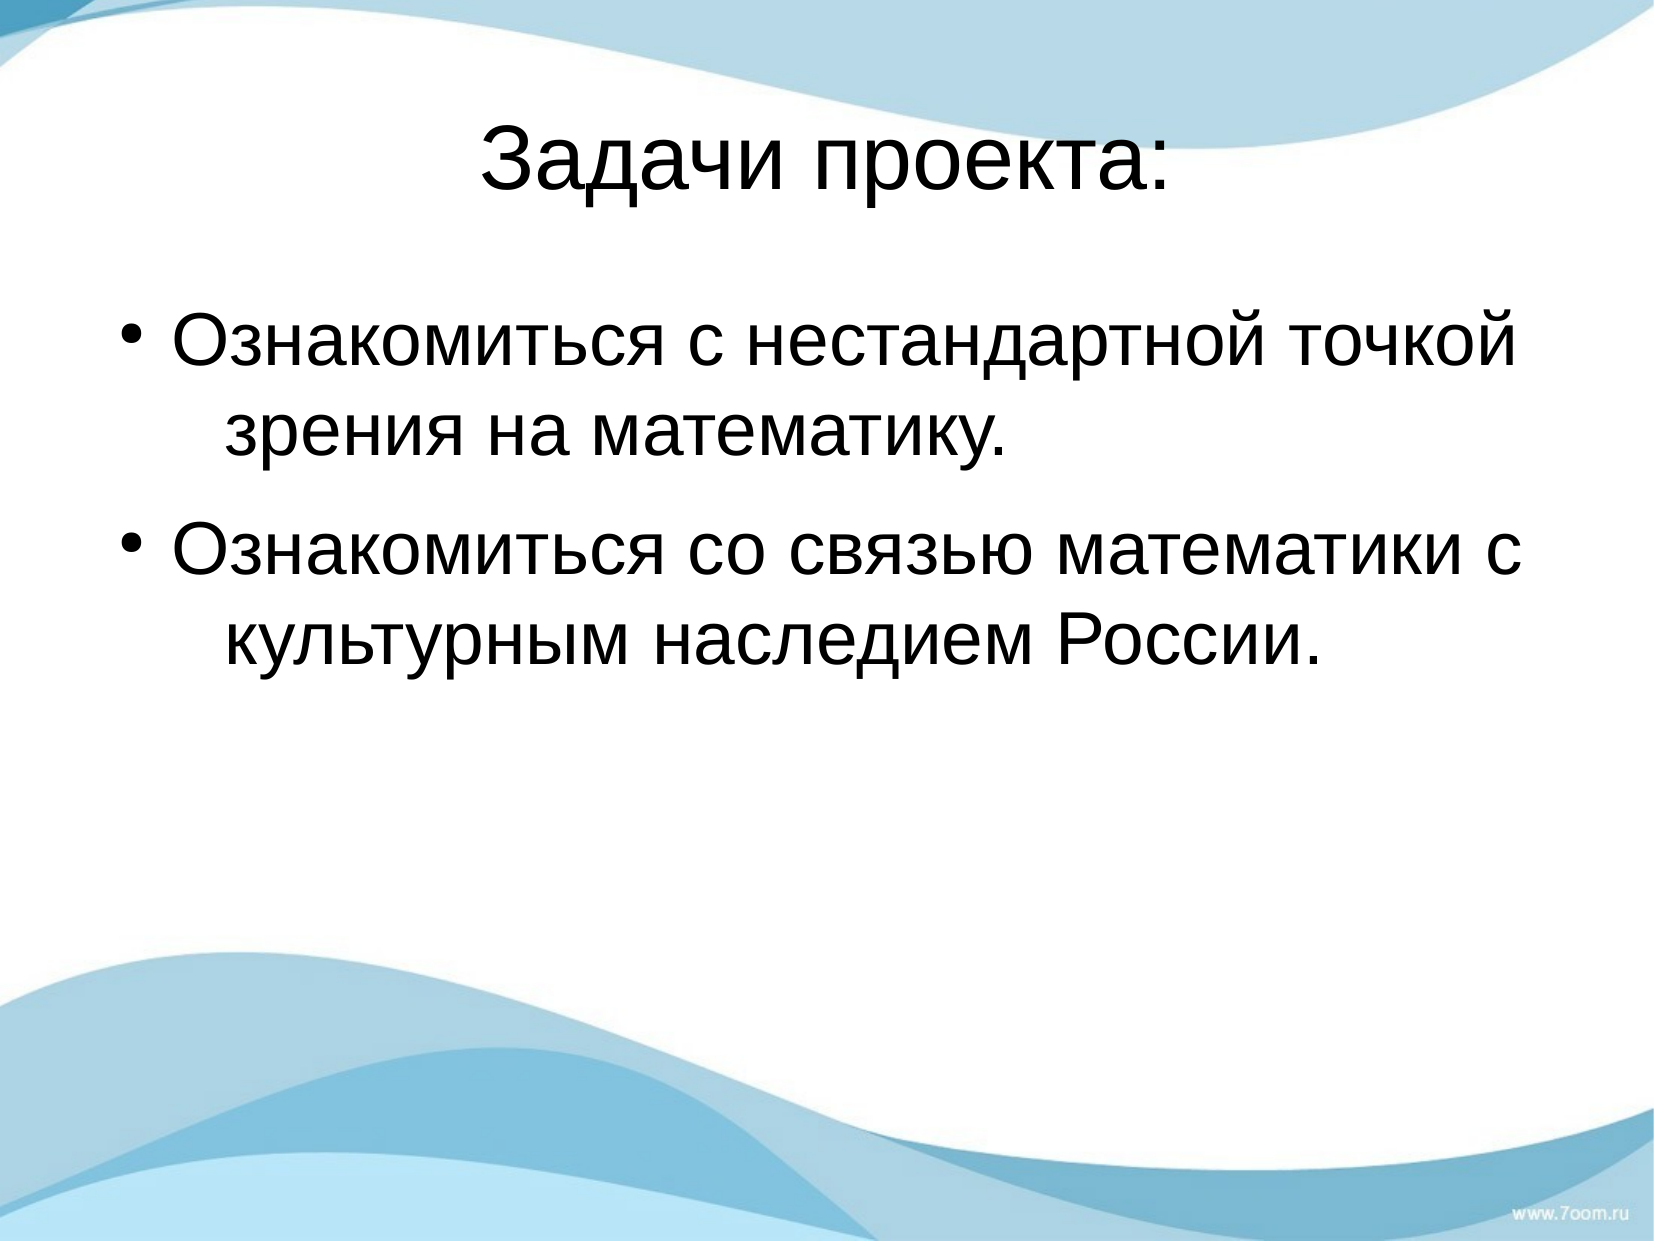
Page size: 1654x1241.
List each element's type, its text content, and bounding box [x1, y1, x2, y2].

title Задачи проекта: [82, 49, 1571, 257]
list Ознакомиться с нестандартной точкой зрения на математику. Ознакомиться со связью математики с культурным наследием России. [82, 290, 1571, 1094]
